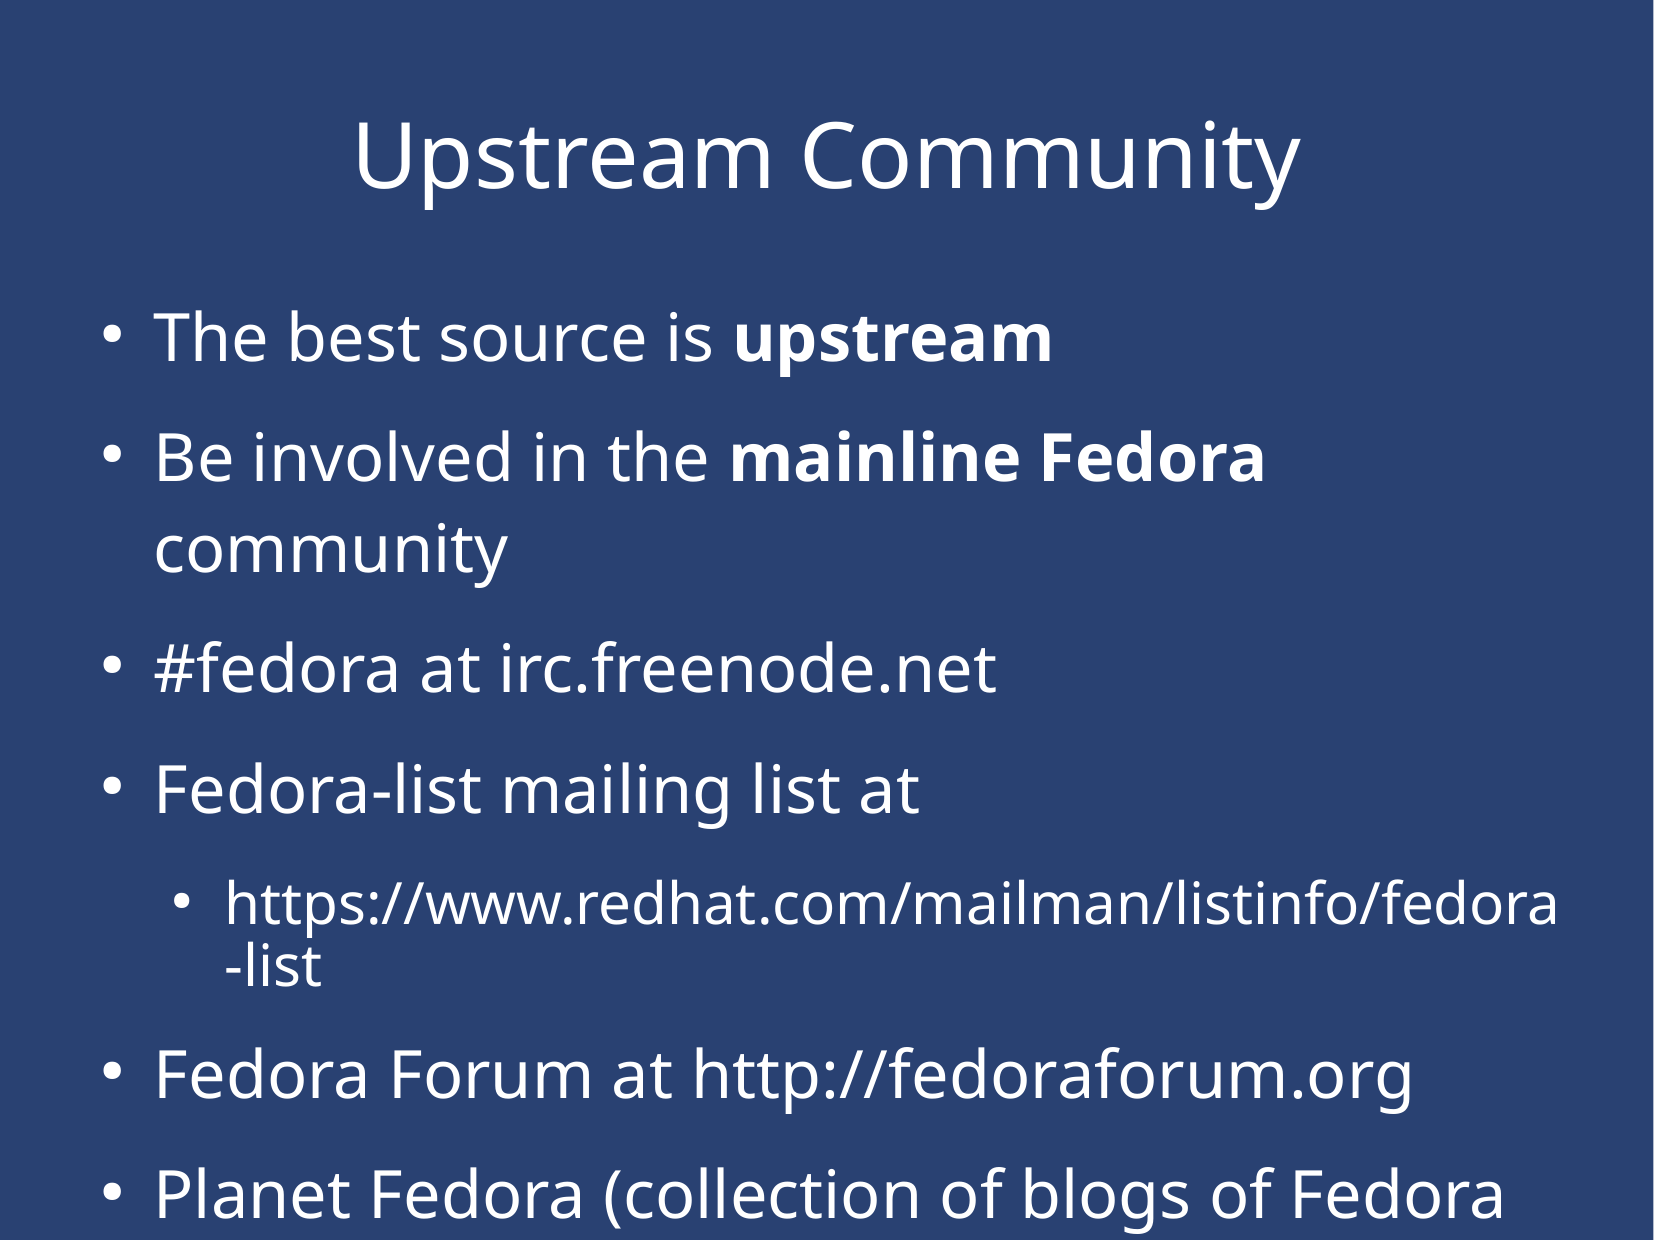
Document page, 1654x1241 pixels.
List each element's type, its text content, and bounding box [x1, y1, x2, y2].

list The best source is upstream Be involved in the mainline Fedora community #fedora at irc.freenode.net Fedora-list mailing list at https://www.redhat.com/mailman/listinfo/fedora-list Fedora Forum at http://fedoraforum.org Planet Fedora (collection of blogs of Fedora Contributors) at http://planet.fedoraproject.org [82, 290, 1571, 1094]
title Upstream Community [82, 49, 1571, 257]
